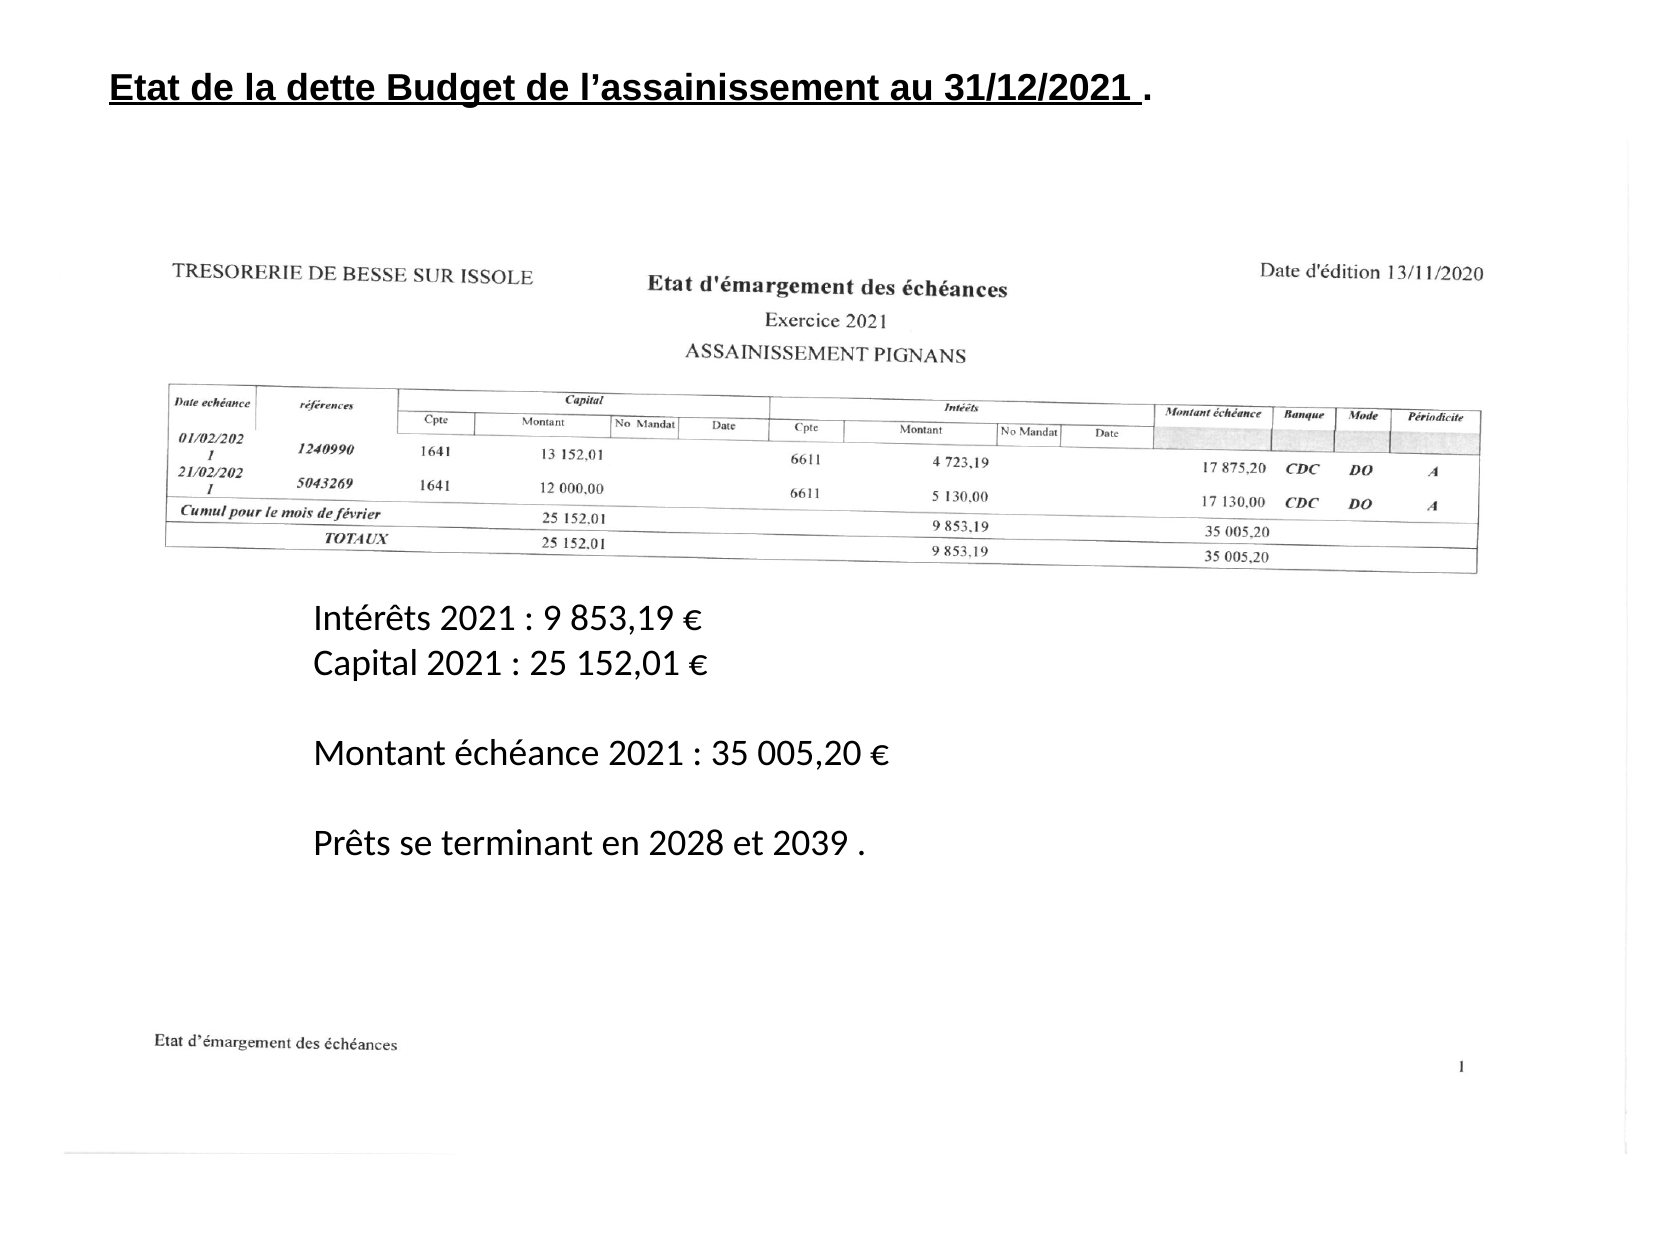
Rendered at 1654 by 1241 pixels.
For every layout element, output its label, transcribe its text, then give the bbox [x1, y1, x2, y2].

text_box Intérêts 2021 : 9 853,19 € Capital 2021 : 25 152,01 € Montant échéance 2021 : 35 005,20 € Prêts se terminant en 2028 et 2039 . [298, 585, 1355, 873]
text_box Etat de la dette Budget de l’assainissement au 31/12/2021 . [94, 59, 1179, 118]
picture [60, 133, 1634, 1162]
